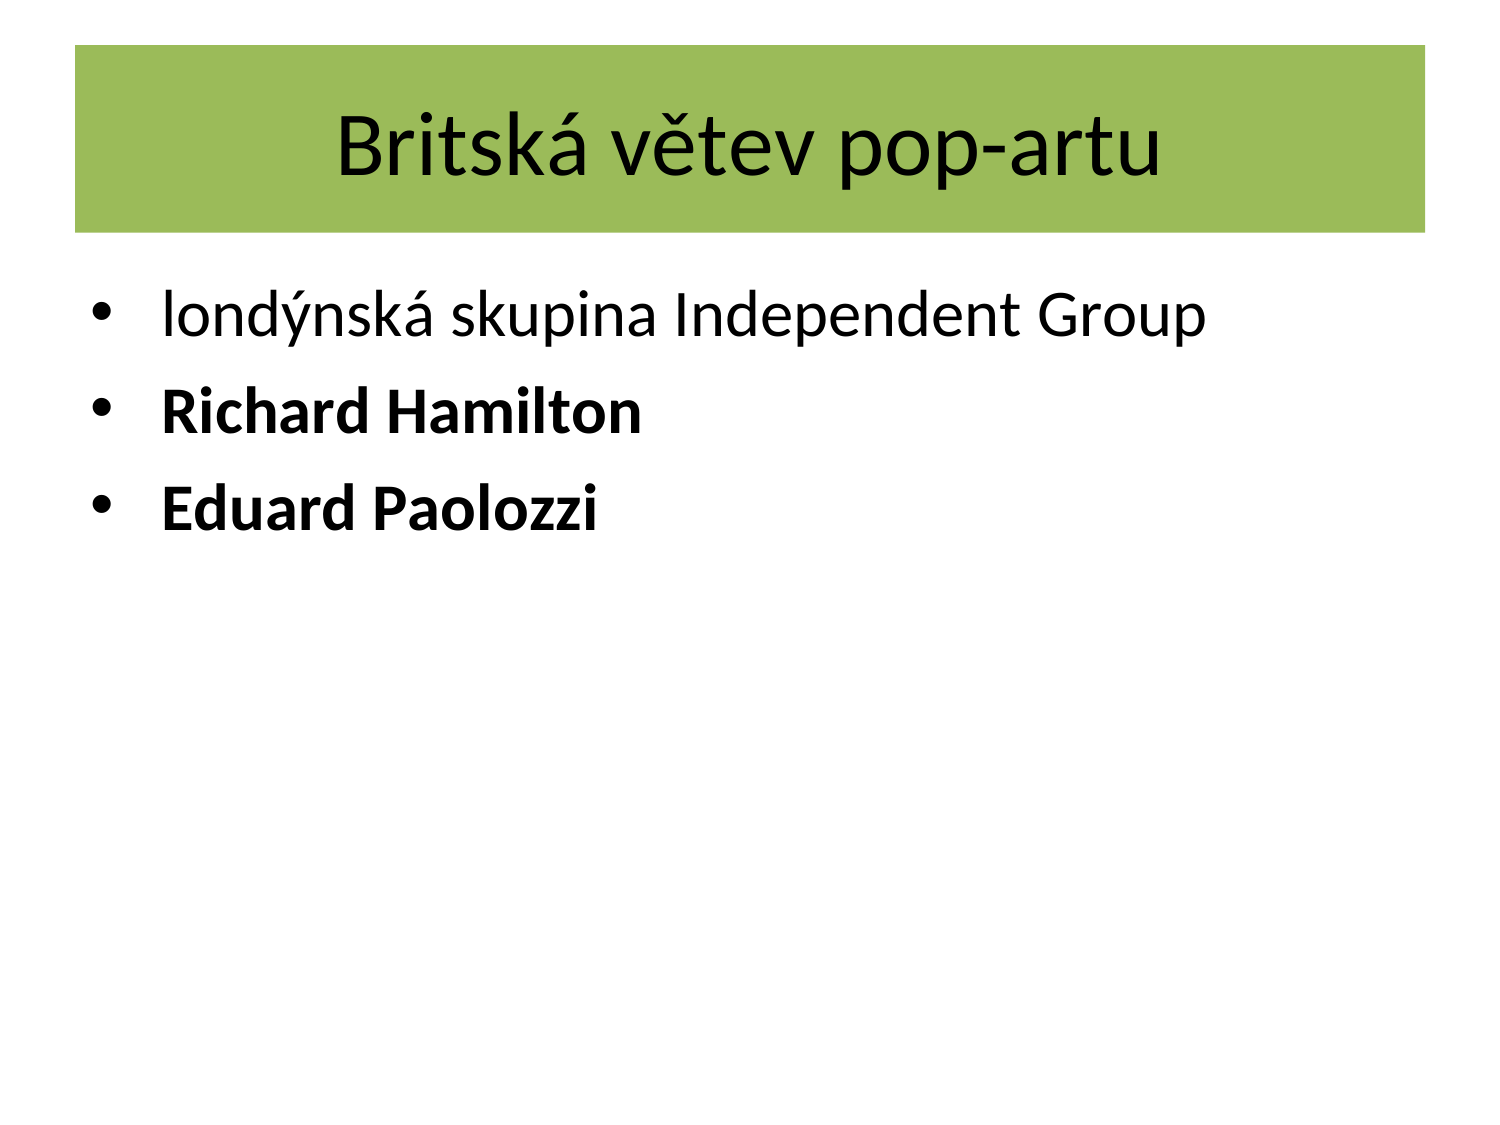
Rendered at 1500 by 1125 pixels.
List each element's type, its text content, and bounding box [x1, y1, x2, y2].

list londýnská skupina Independent Group Richard Hamilton Eduard Paolozzi [75, 262, 1426, 1006]
title Britská větev pop-artu [75, 45, 1426, 233]
